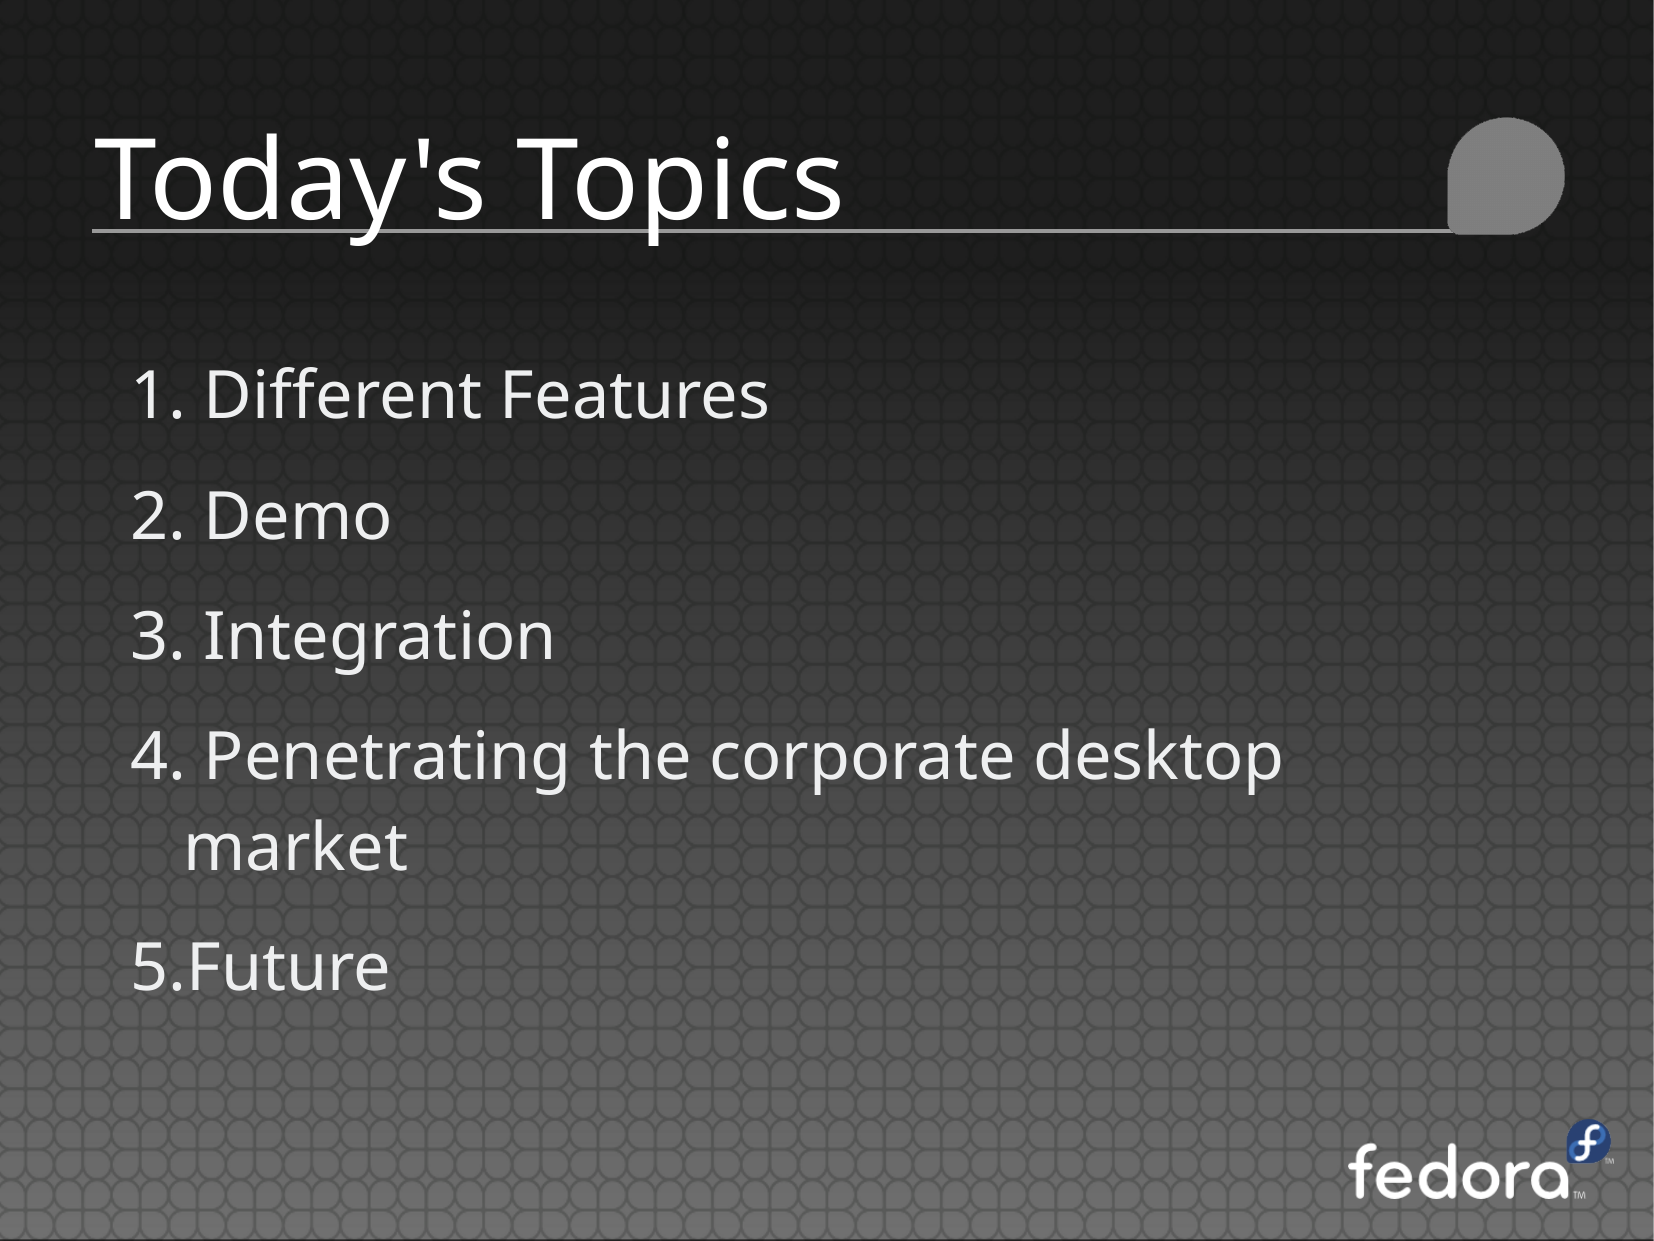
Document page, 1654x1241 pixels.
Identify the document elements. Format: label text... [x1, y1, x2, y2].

list Different Features Demo Integration Penetrating the corporate desktop market Future [112, 227, 1501, 1163]
title Today's Topics [94, 100, 1426, 251]
picture [0, 0, 1654, 1241]
